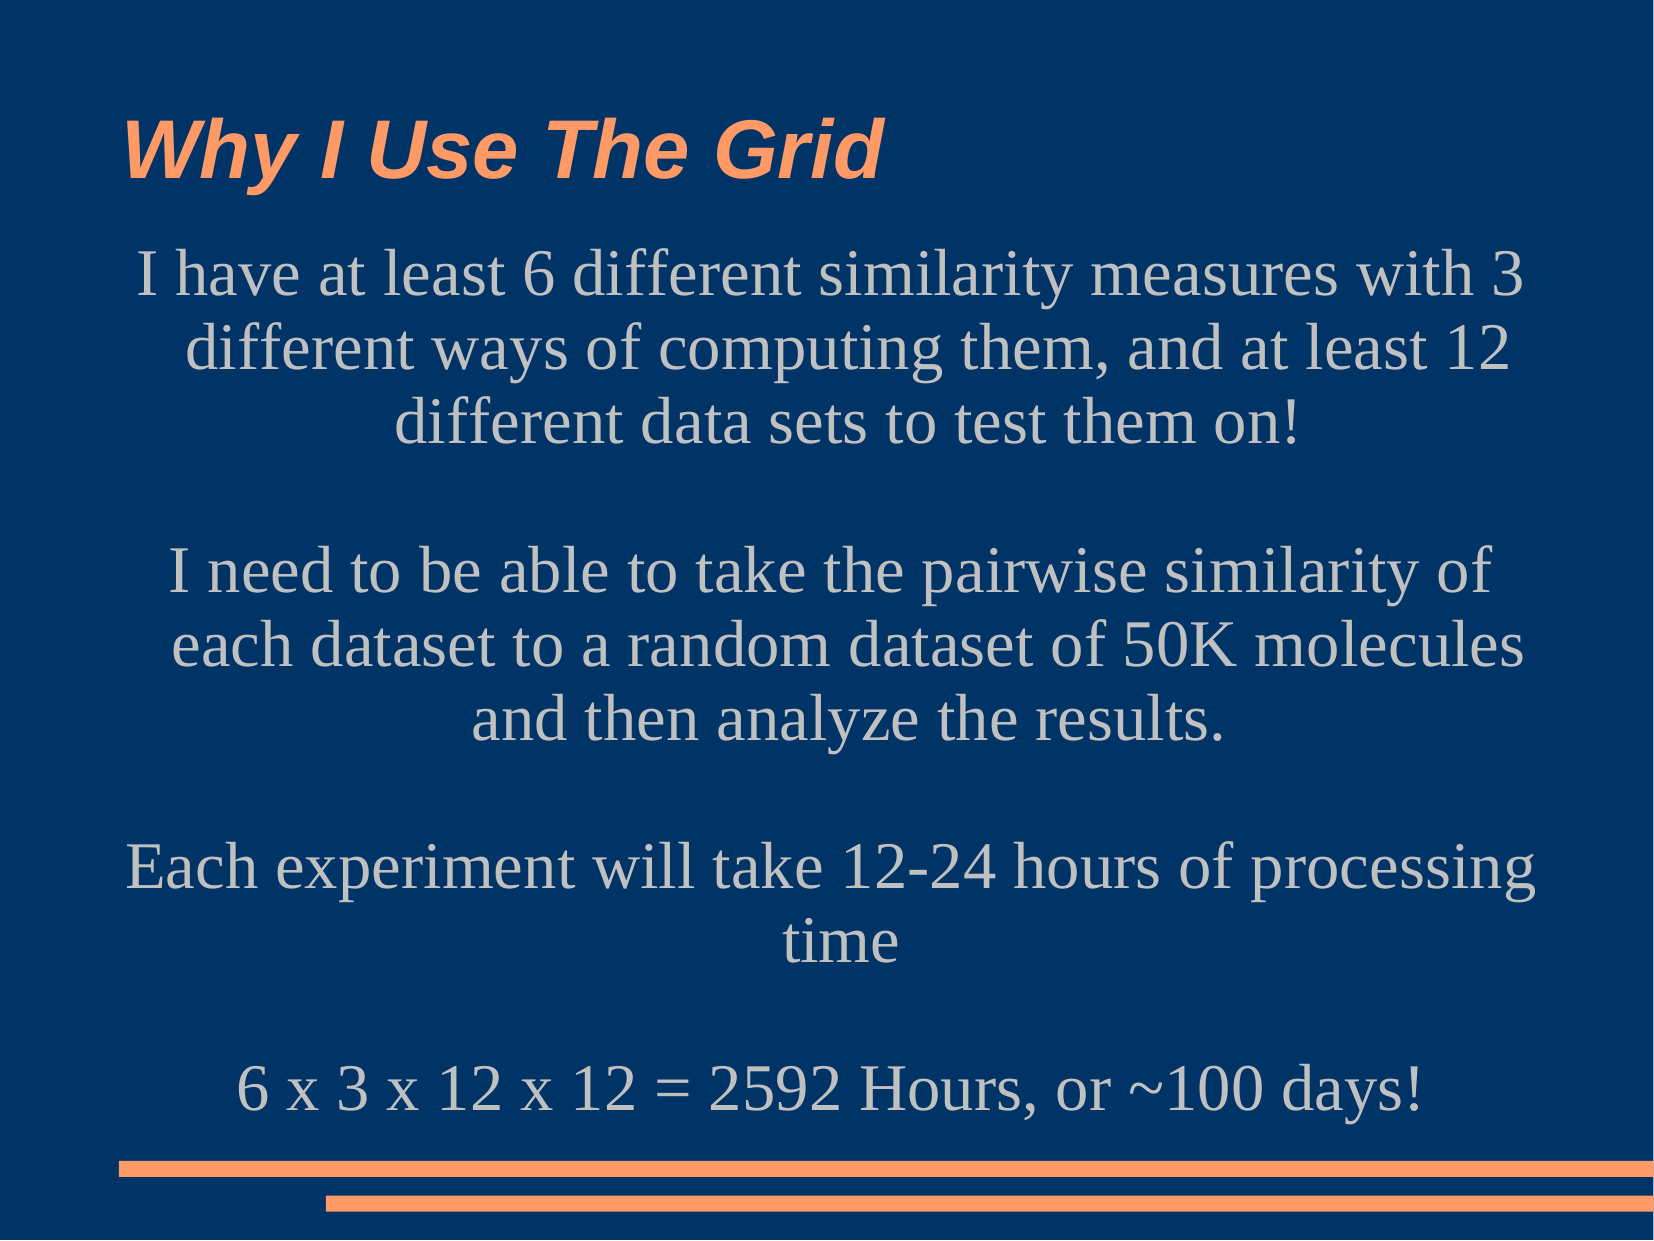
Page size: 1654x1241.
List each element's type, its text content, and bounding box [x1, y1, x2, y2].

subtitle I have at least 6 different similarity measures with 3 different ways of computing them, and at least 12 different data sets to test them on! I need to be able to take the pairwise similarity of each dataset to a random dataset of 50K molecules and then analyze the results. Each experiment will take 12-24 hours of processing time 6 x 3 x 12 x 12 = 2592 Hours, or ~100 days! [112, 195, 1552, 1166]
title Why I Use The Grid [121, 46, 1534, 195]
